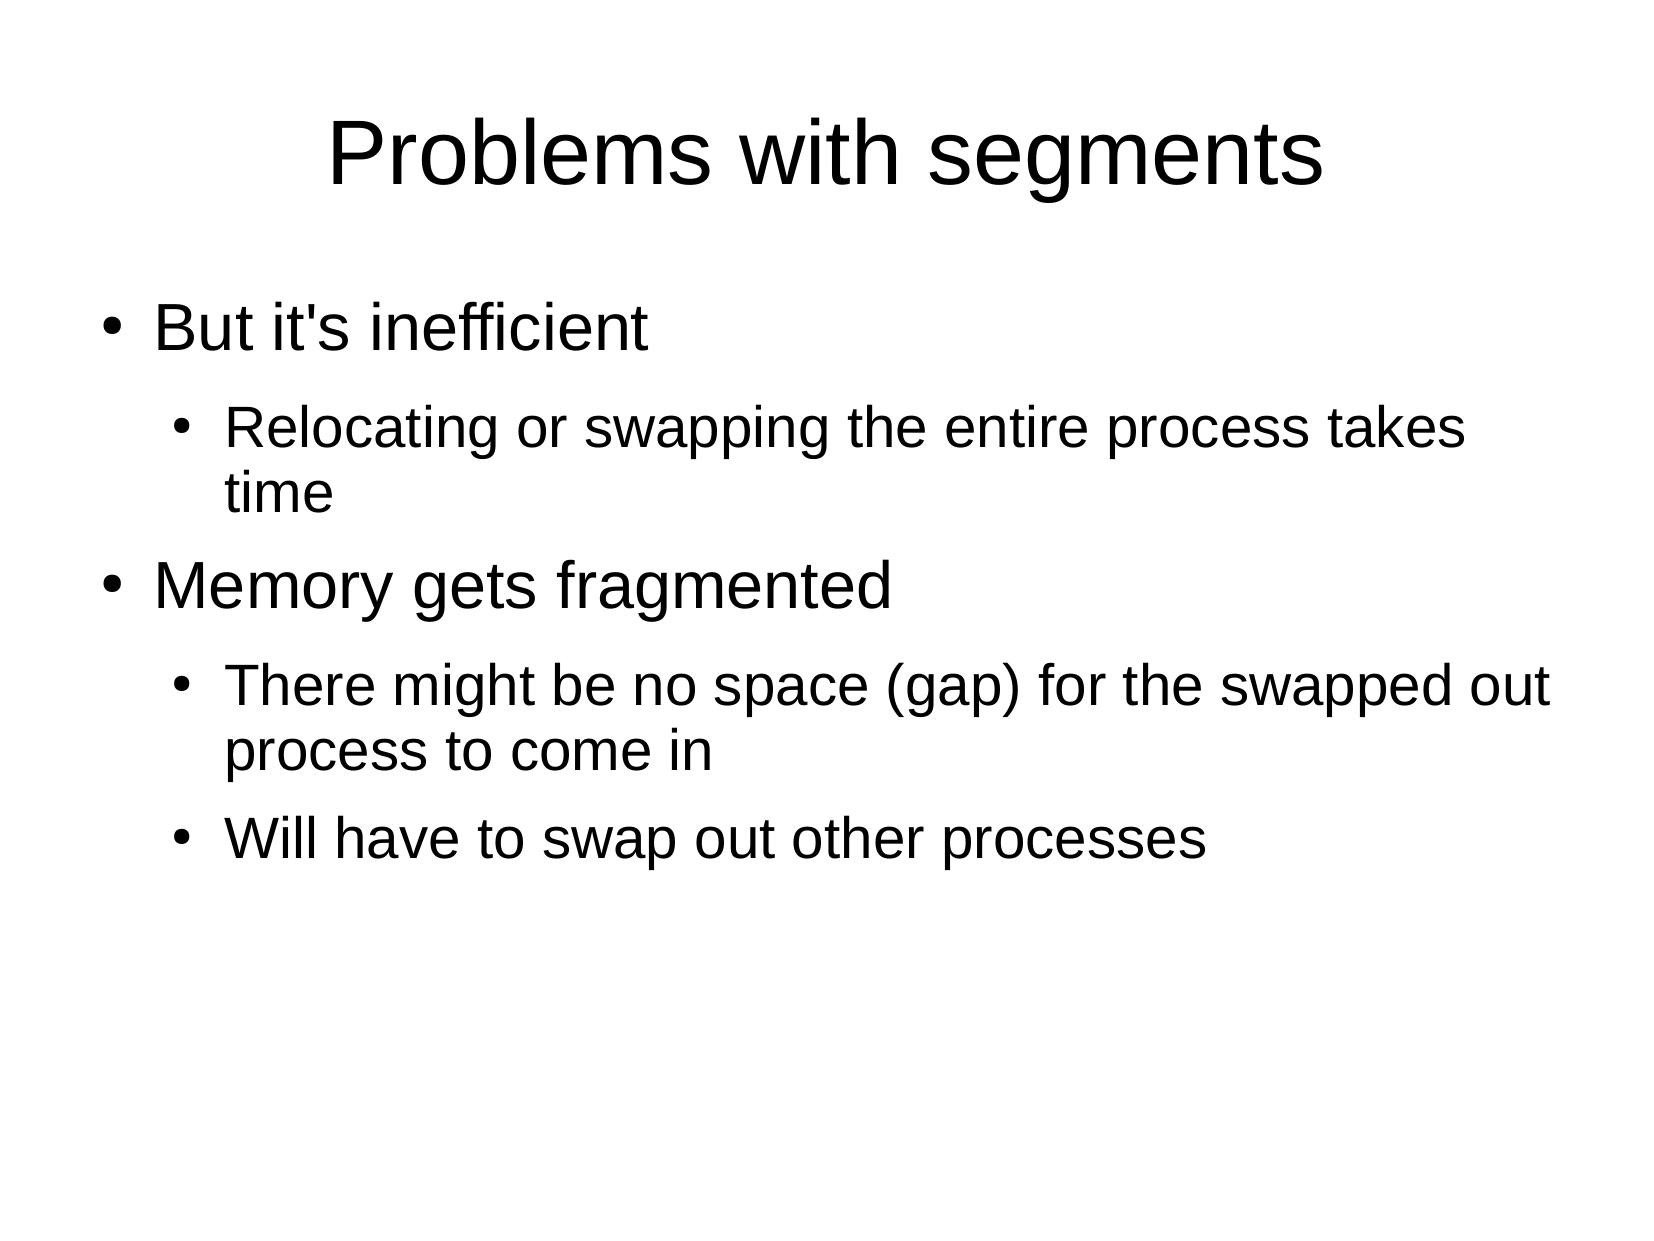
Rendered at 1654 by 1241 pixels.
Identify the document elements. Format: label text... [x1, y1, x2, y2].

list But it's inefficient Relocating or swapping the entire process takes time Memory gets fragmented There might be no space (gap) for the swapped out process to come in Will have to swap out other processes [82, 290, 1571, 1010]
title Problems with segments [82, 49, 1571, 257]
